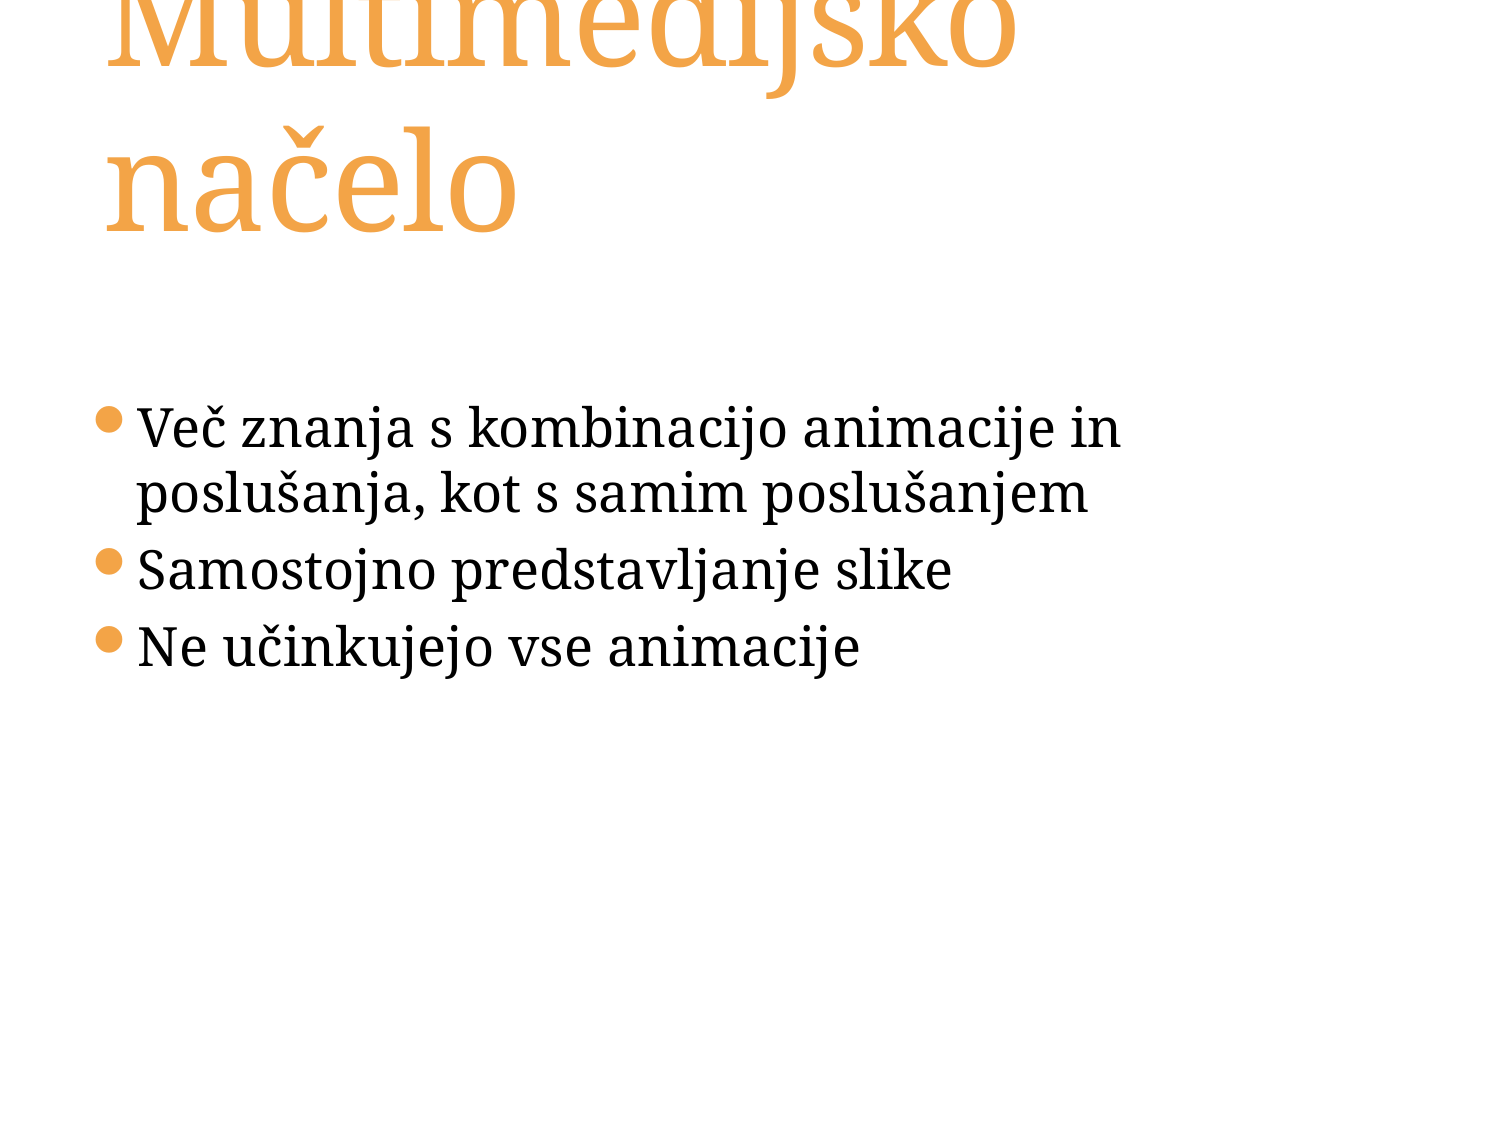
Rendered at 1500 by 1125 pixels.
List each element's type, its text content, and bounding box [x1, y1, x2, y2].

list Več znanja s kombinacijo animacije in poslušanja, kot s samim poslušanjem Samostojno predstavljanje slike Ne učinkujejo vse animacije enako [76, 385, 1427, 904]
title Multimedijsko načelo [88, 66, 1439, 267]
